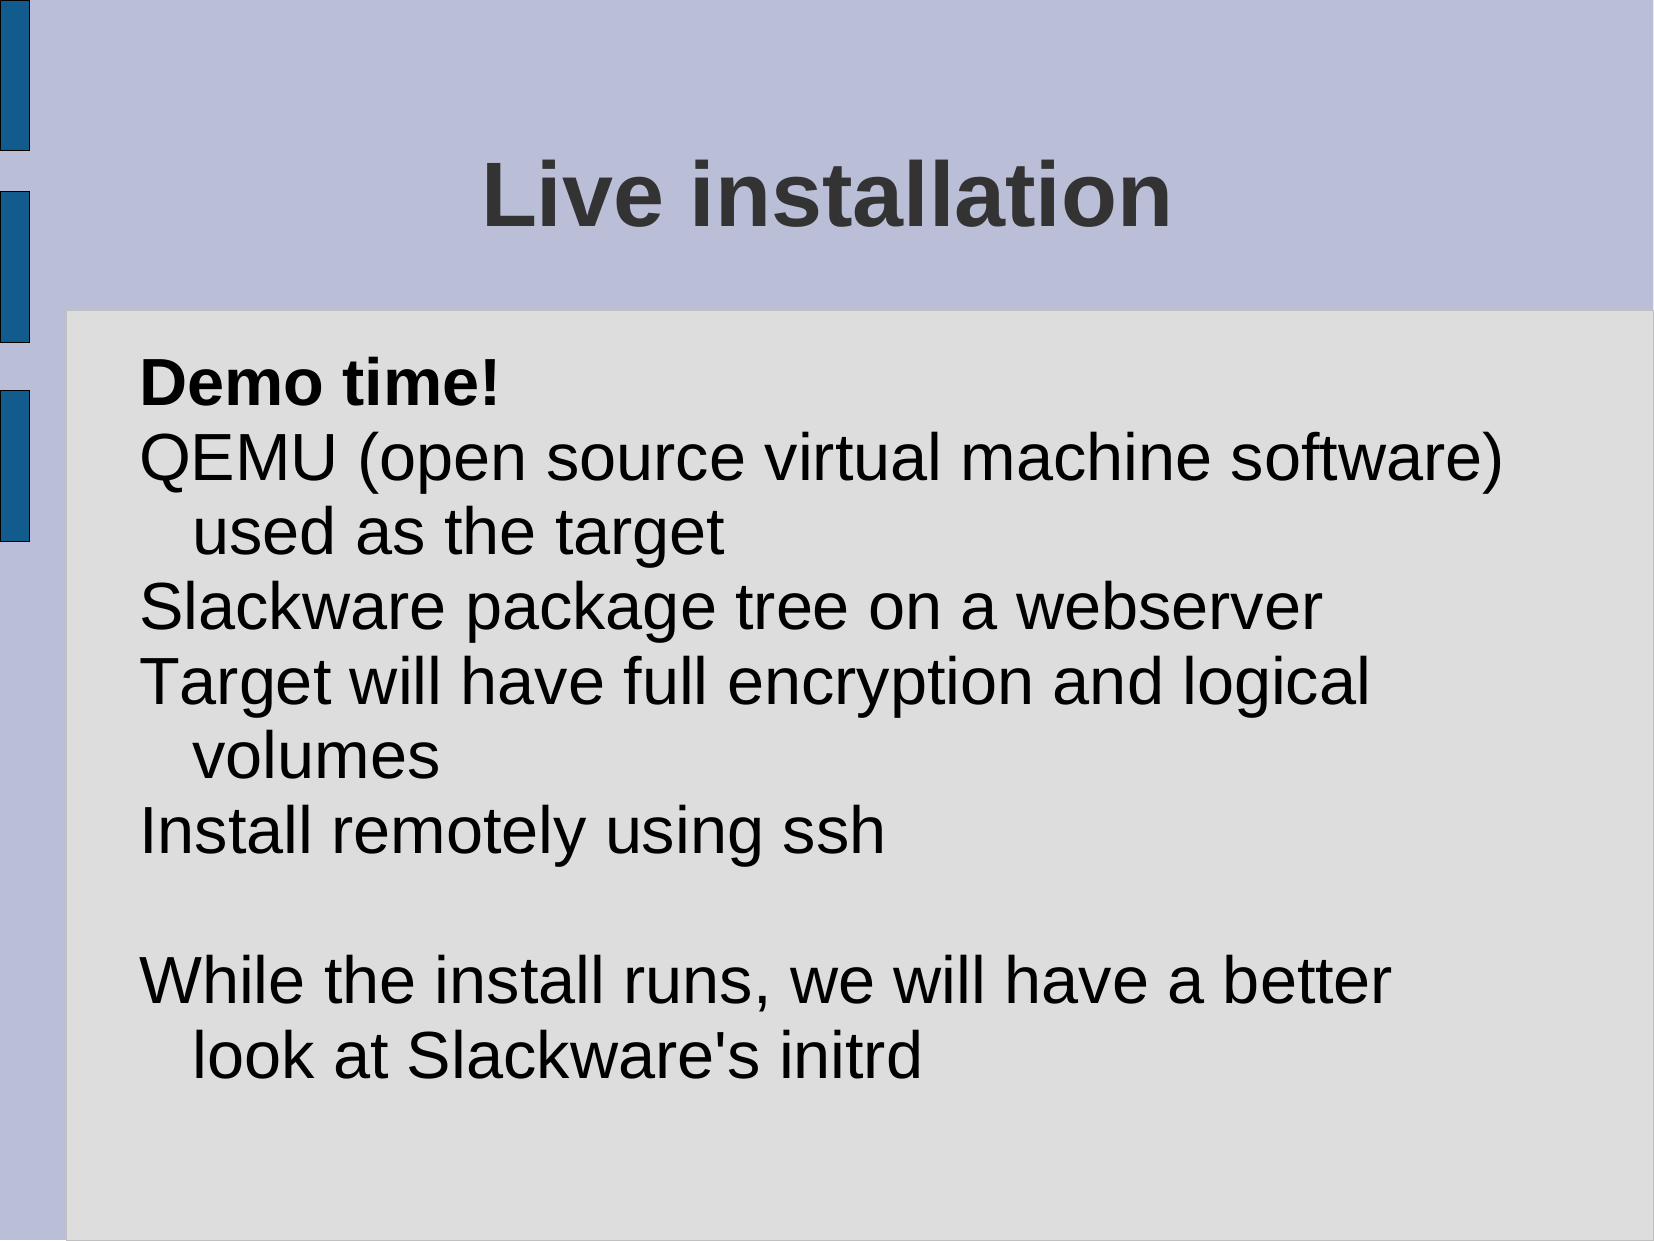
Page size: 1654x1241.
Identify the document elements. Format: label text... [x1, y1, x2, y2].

list Demo time! QEMU (open source virtual machine software) used as the target Slackware package tree on a webserver Target will have full encryption and logical volumes Install remotely using ssh While the install runs, we will have a better look at Slackware's initrd [121, 344, 1534, 1127]
title Live installation [121, 91, 1534, 299]
